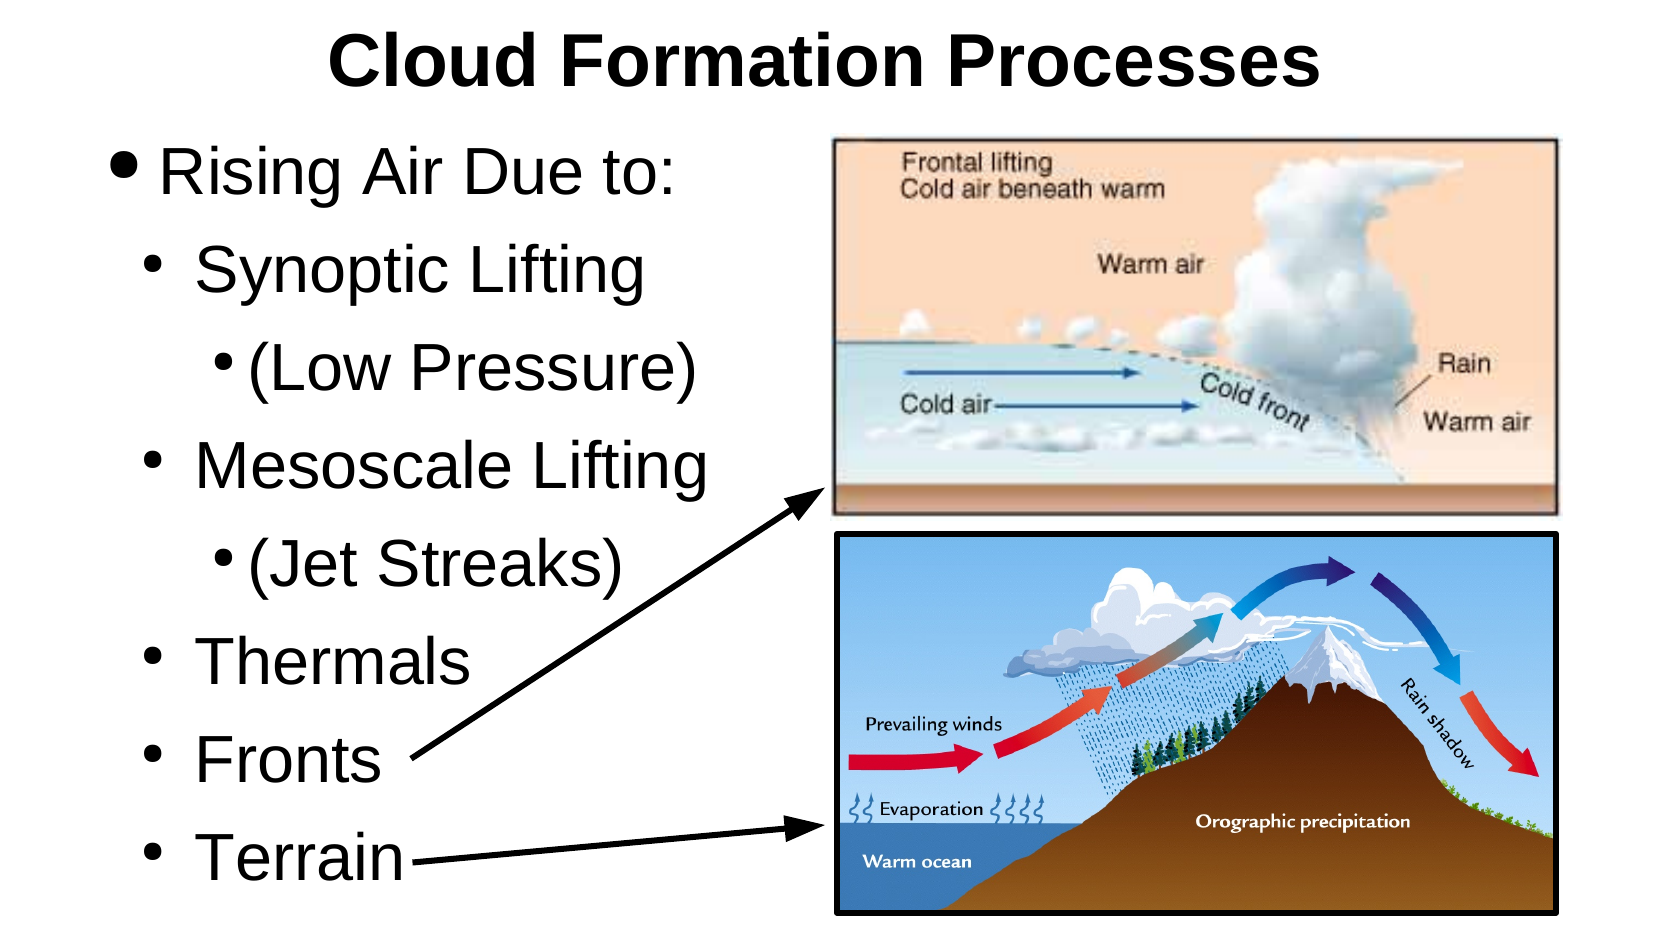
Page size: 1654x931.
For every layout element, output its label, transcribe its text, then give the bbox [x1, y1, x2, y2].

title Cloud Formation Processes [0, 5, 1654, 107]
text_box Rising Air Due to: Synoptic Lifting (Low Pressure) Mesoscale Lifting (Jet Streaks) Thermals Fronts Terrain [90, 120, 740, 902]
picture [830, 133, 1563, 521]
picture [839, 536, 1554, 910]
